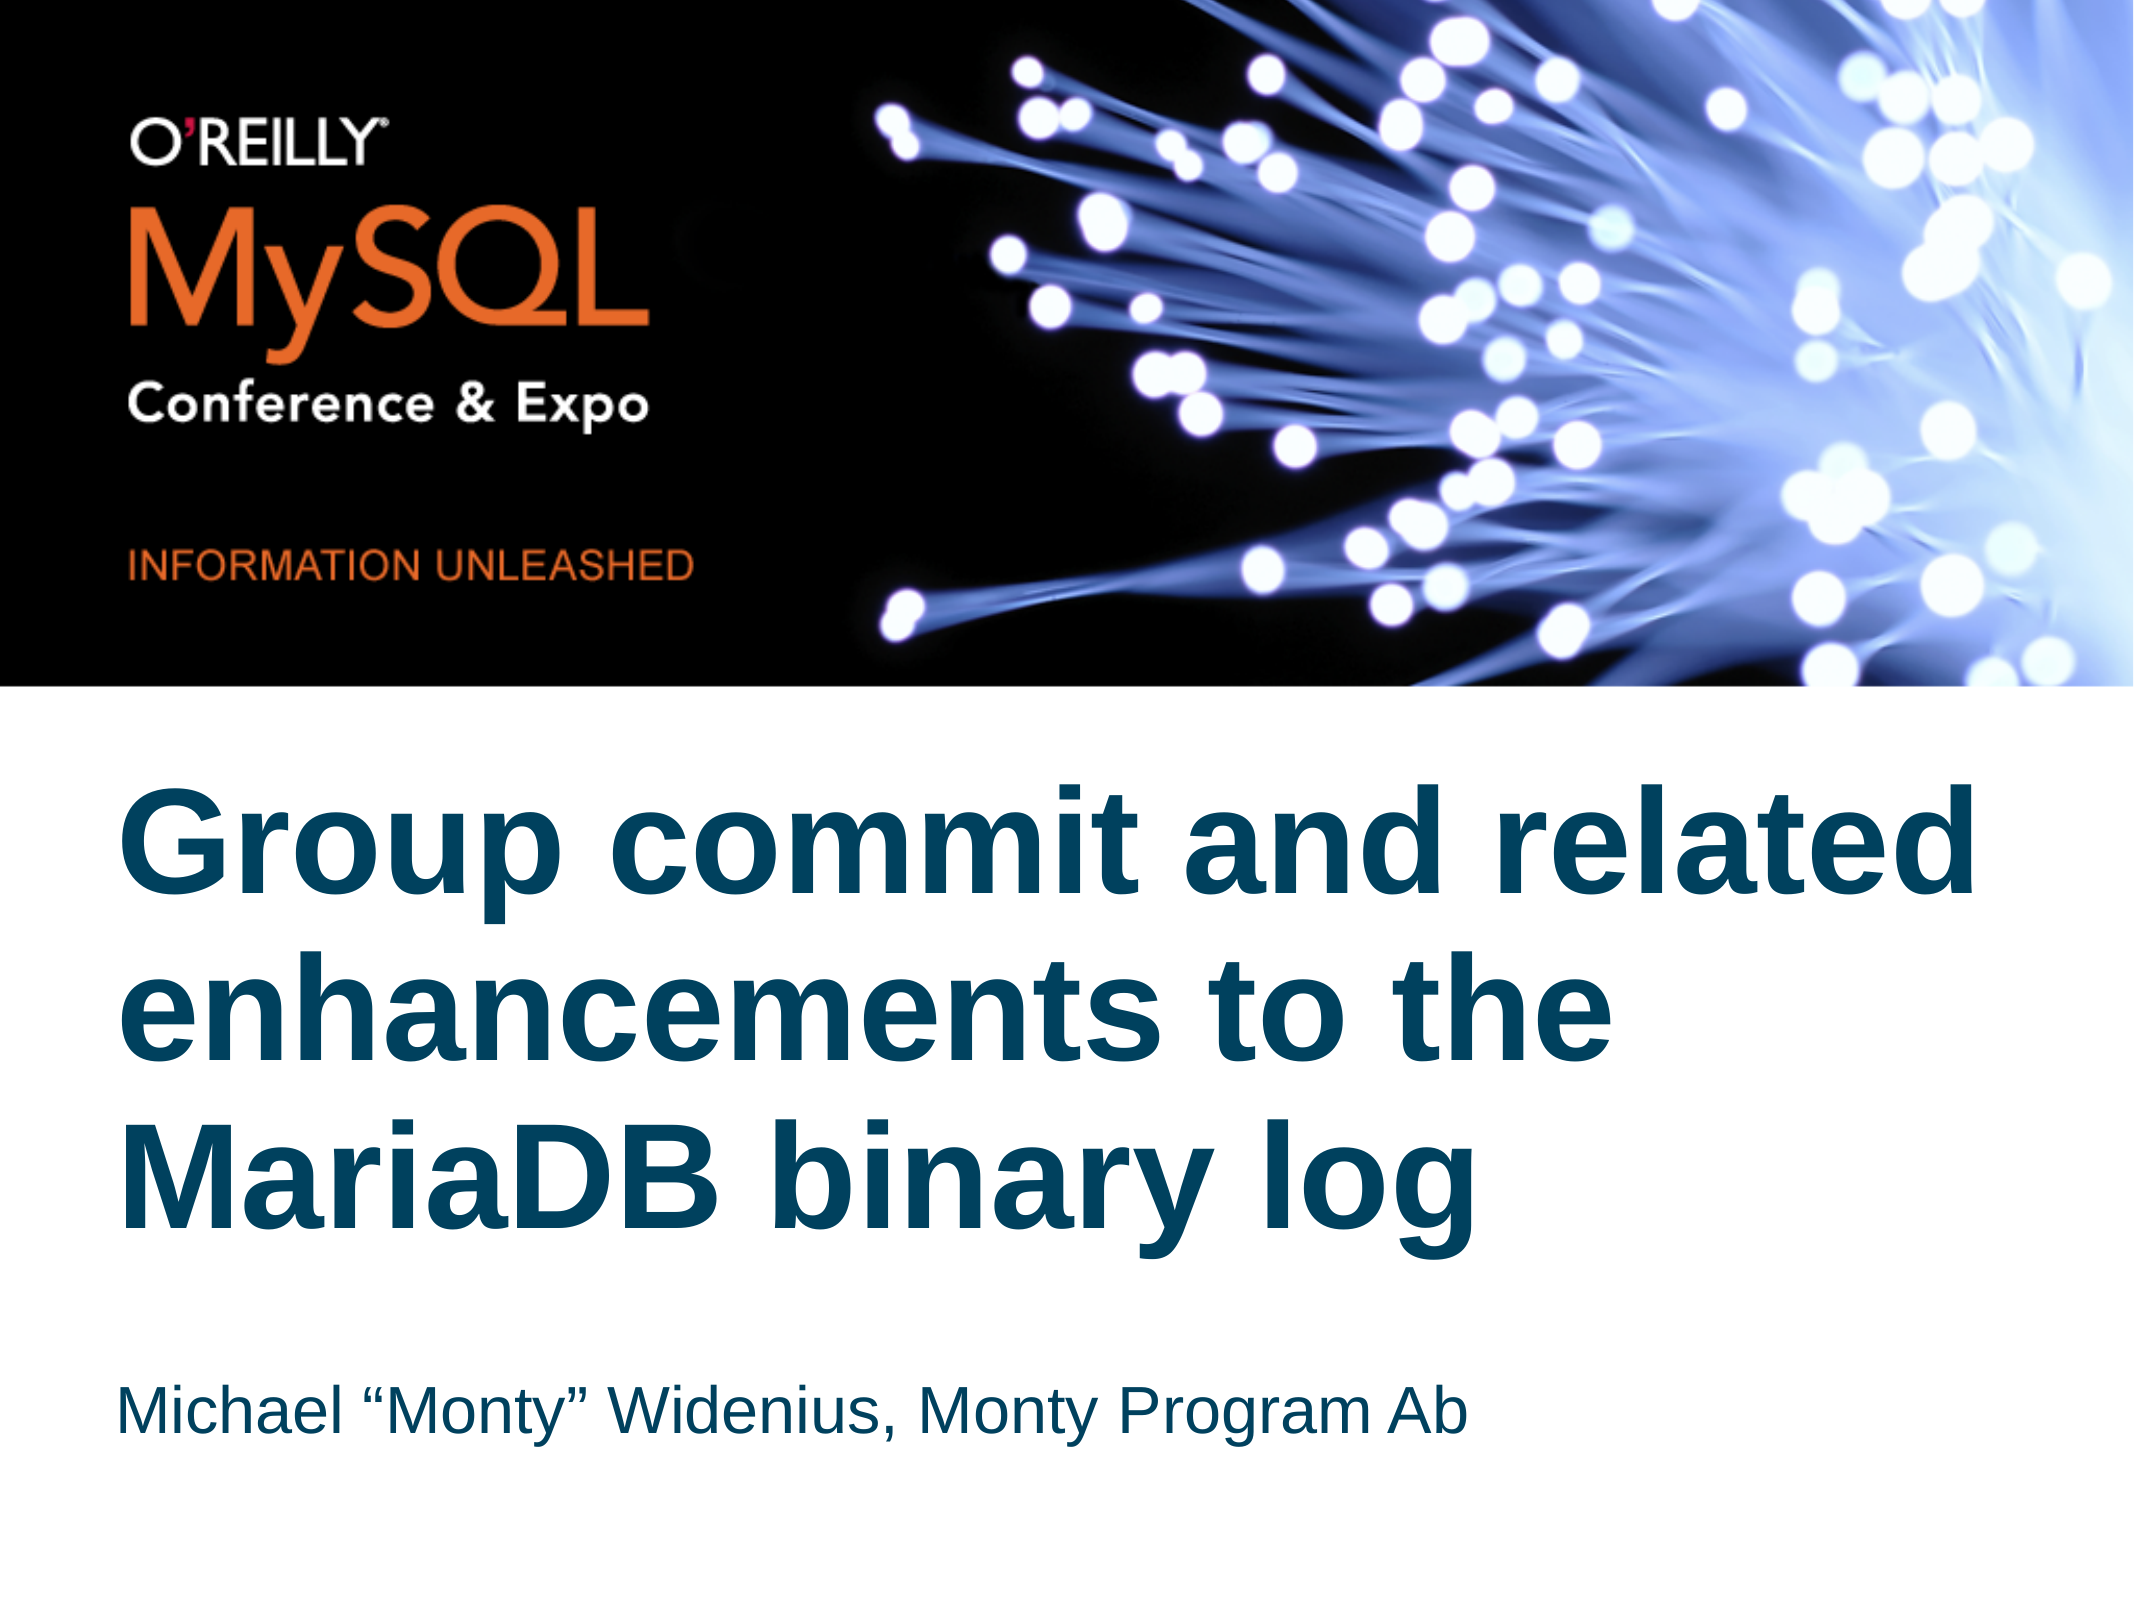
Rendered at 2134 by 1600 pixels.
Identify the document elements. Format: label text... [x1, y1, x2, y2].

picture [0, 0, 2134, 1600]
list Michael “Monty” Widenius, Monty Program Ab [106, 1364, 2016, 1482]
title Group commit and related enhancements to the MariaDB binary log [107, 749, 2058, 1437]
